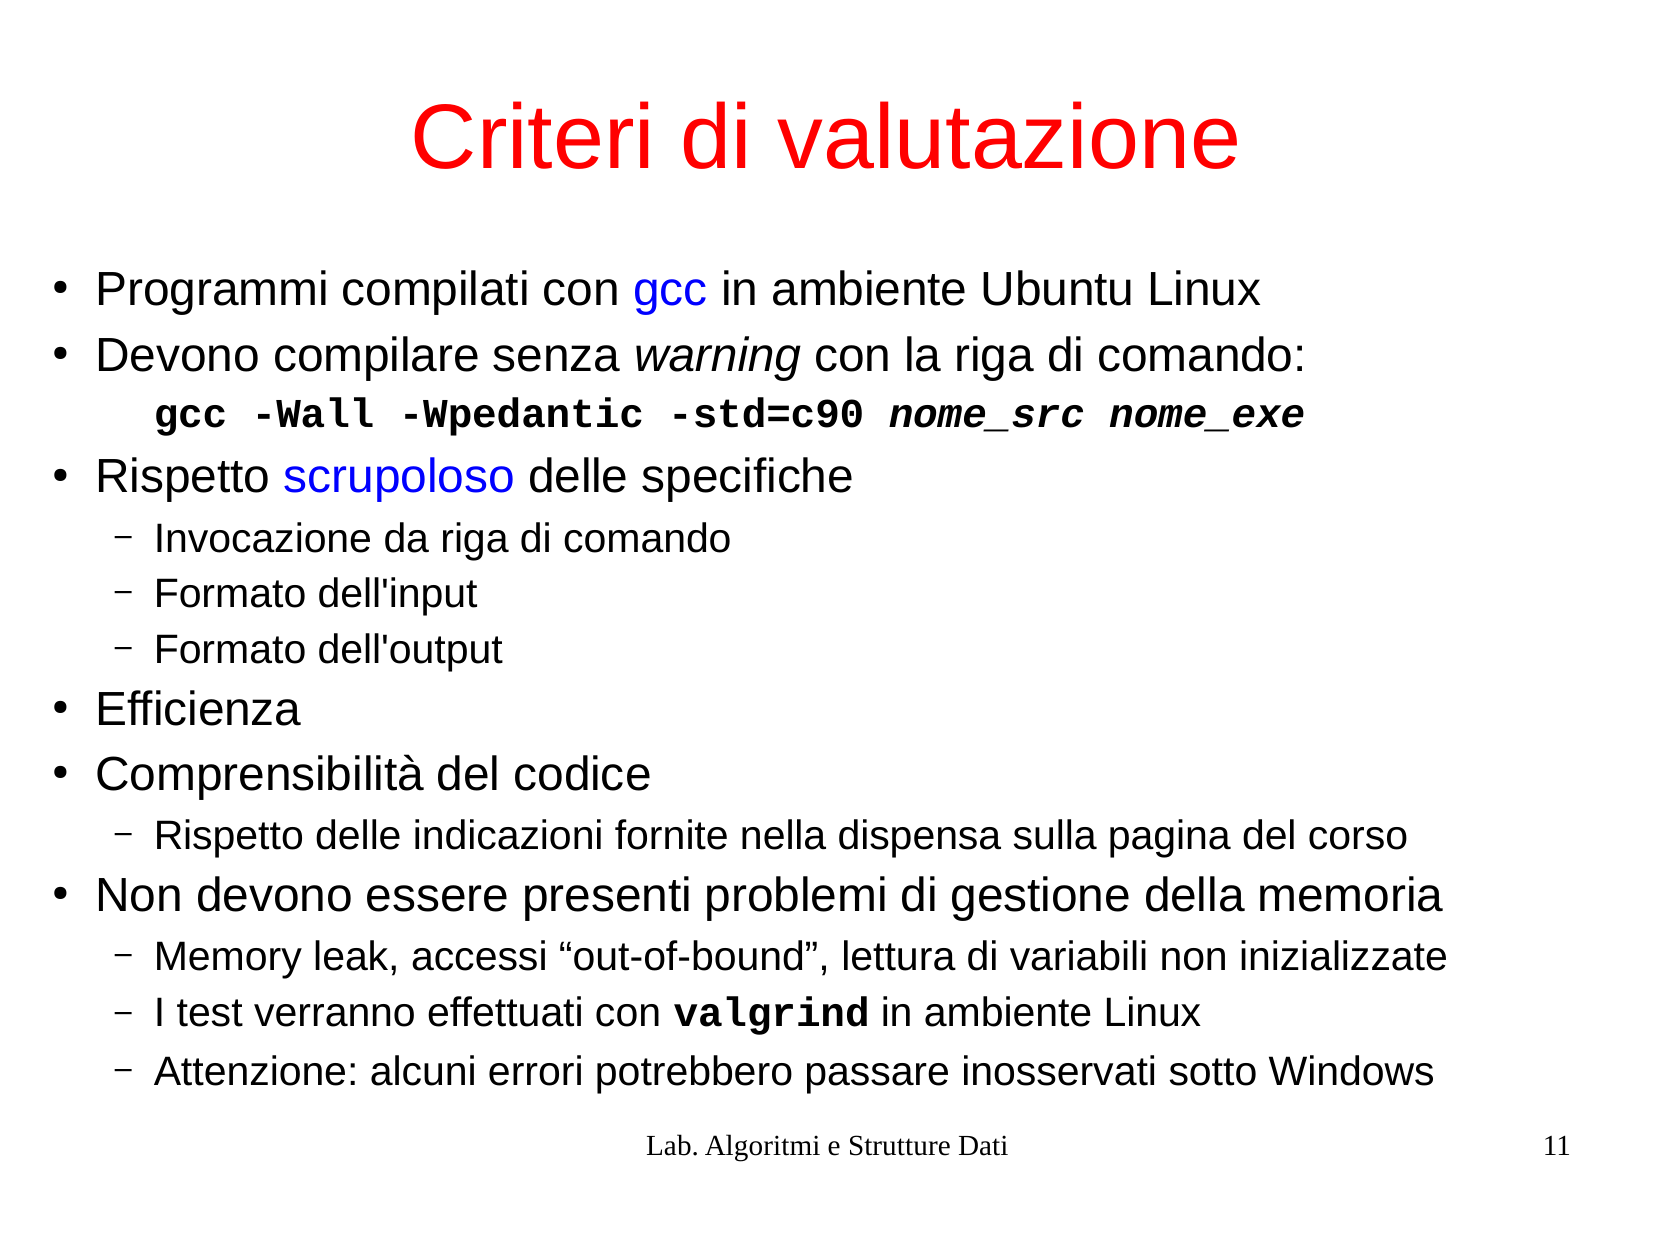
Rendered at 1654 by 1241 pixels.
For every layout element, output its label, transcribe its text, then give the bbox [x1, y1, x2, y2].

list Programmi compilati con gcc in ambiente Ubuntu Linux Devono compilare senza warning con la riga di comando: gcc -Wall -Wpedantic -std=c90 nome_src nome_exe Rispetto scrupoloso delle specifiche Invocazione da riga di comando Formato dell'input Formato dell'output Efficienza Comprensibilità del codice Rispetto delle indicazioni fornite nella dispensa sulla pagina del corso Non devono essere presenti problemi di gestione della memoria Memory leak, accessi “out-of-bound”, lettura di variabili non inizializzate I test verranno effettuati con valgrind in ambiente Linux Attenzione: alcuni errori potrebbero passare inosservati sotto Windows [37, 262, 1613, 1109]
title Criteri di valutazione [82, 49, 1571, 226]
